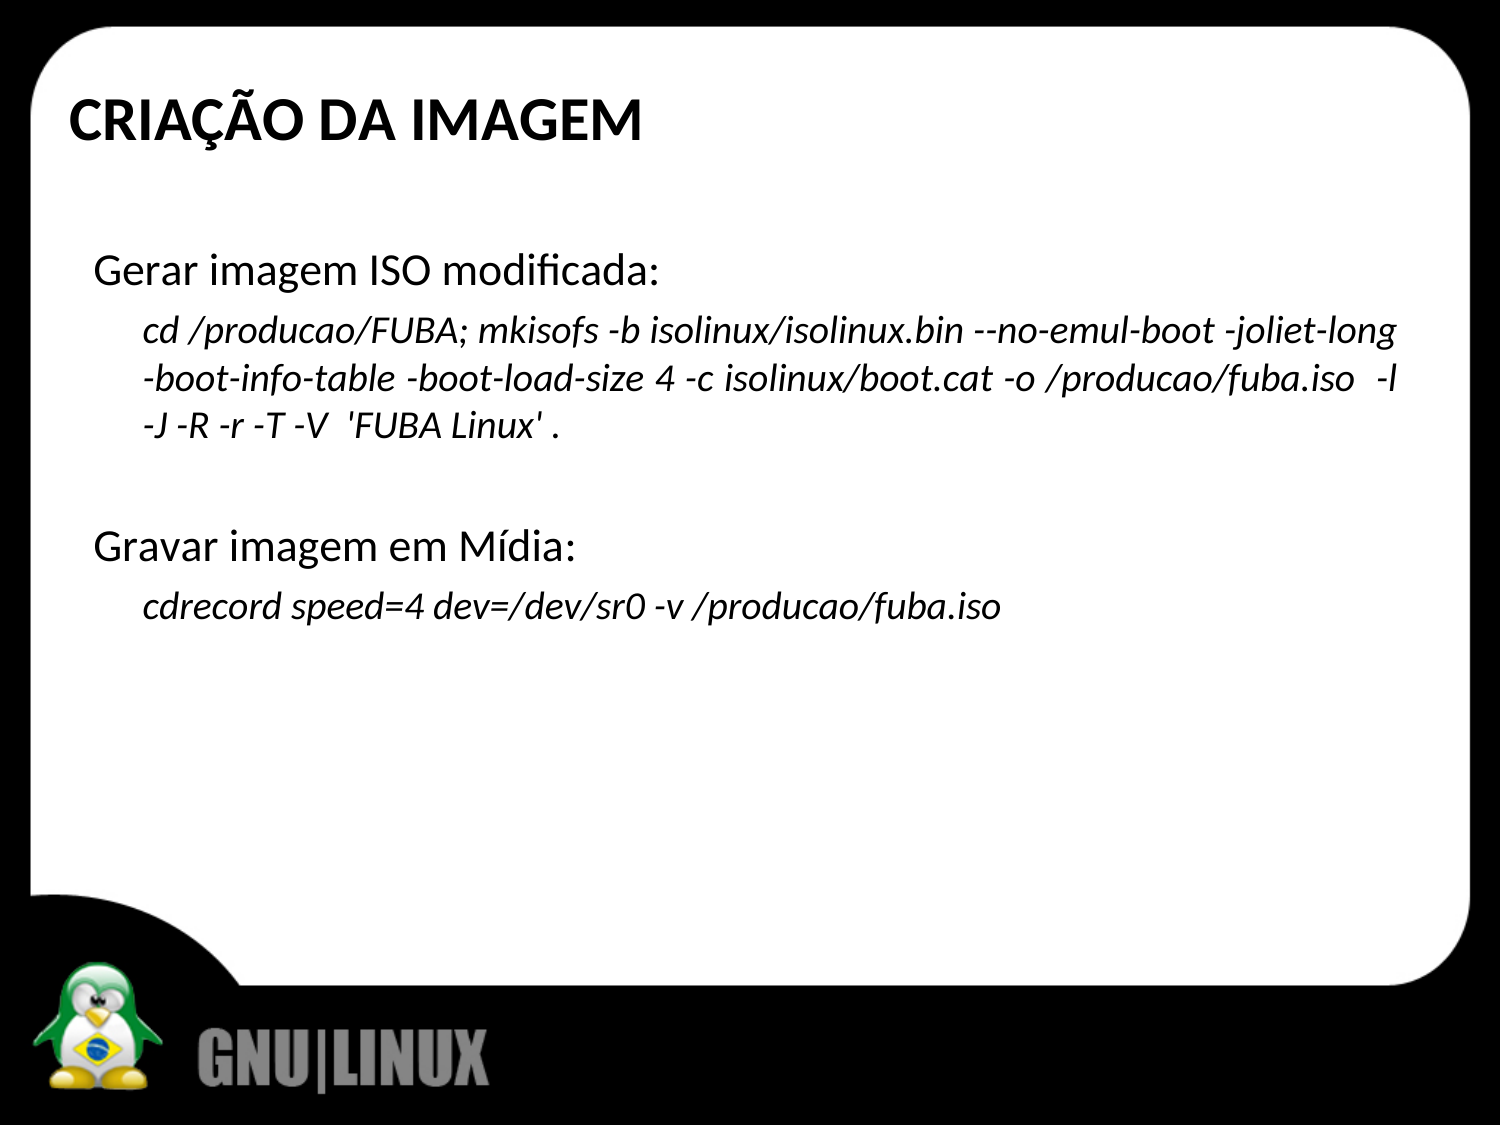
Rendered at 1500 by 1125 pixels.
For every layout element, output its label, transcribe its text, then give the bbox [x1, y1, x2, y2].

picture [0, 0, 1500, 1125]
text_box CRIAÇÃO DA IMAGEM Gerar imagem ISO modificada: cd /producao/FUBA; mkisofs -b isolinux/isolinux.bin --no-emul-boot -joliet-long -boot-info-table -boot-load-size 4 -c isolinux/boot.cat -o /producao/fuba.iso -l -J -R -r -T -V 'FUBA Linux' . Gravar imagem em Mídia: cdrecord speed=4 dev=/dev/sr0 -v /producao/fuba.iso [35, 70, 1414, 942]
